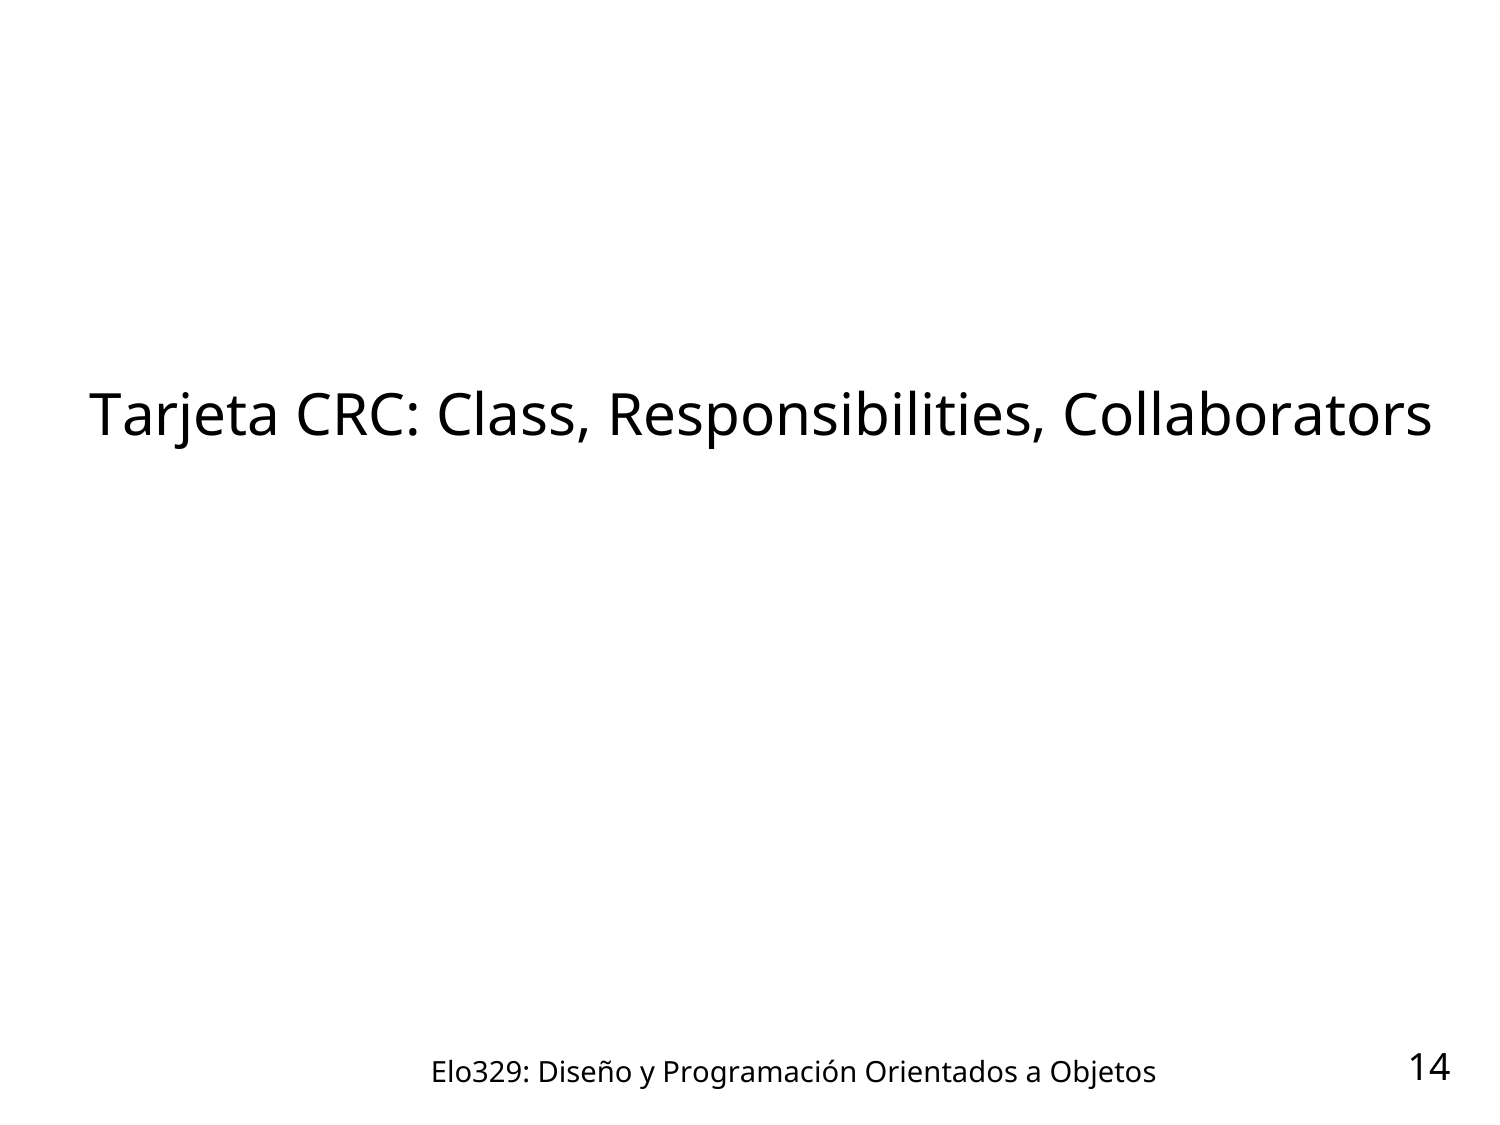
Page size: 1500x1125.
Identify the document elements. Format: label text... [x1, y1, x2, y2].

subtitle Tarjeta CRC: Class, Responsibilities, Collaborators [75, 25, 1449, 777]
